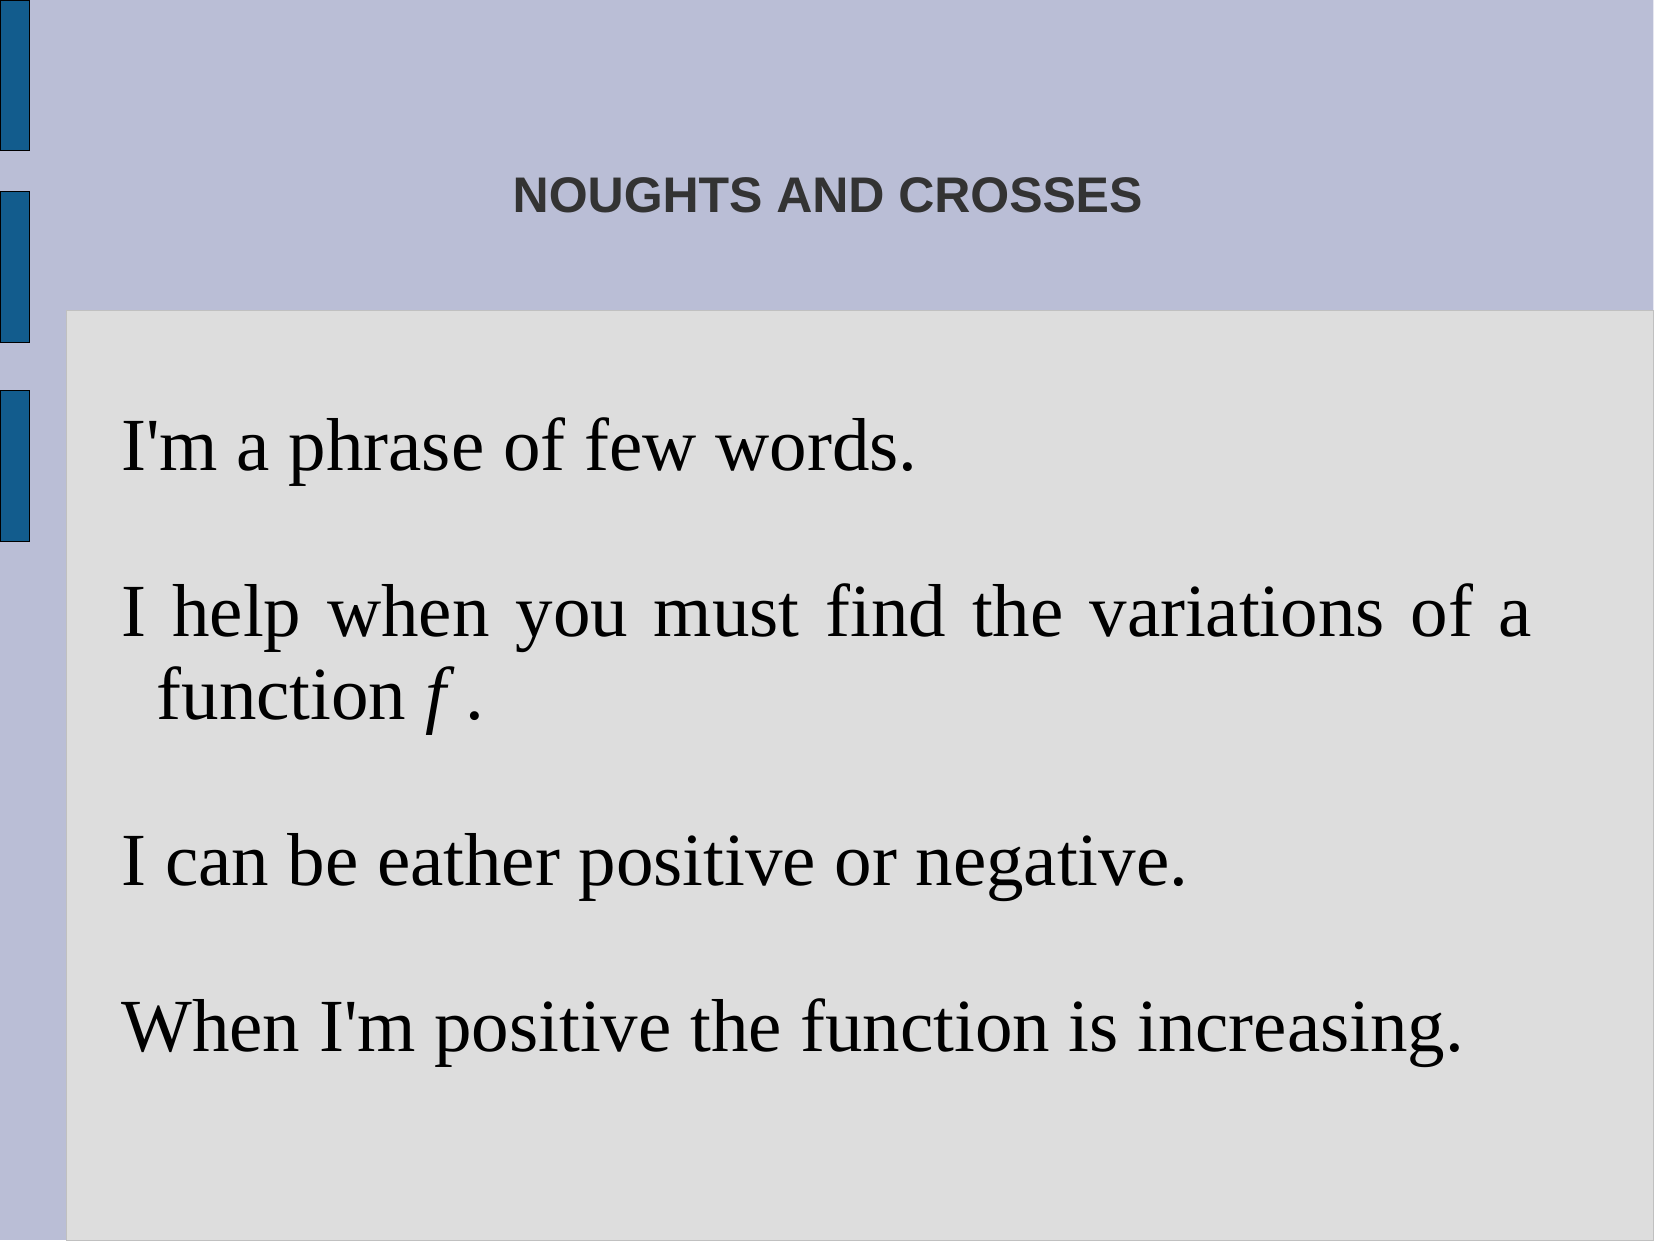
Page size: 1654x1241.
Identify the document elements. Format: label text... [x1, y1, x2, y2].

subtitle I'm a phrase of few words. I help when you must find the variations of a function f . I can be eather positive or negative. When I'm positive the function is increasing. [121, 344, 1534, 1127]
title NOUGHTS AND CROSSES [121, 91, 1534, 299]
